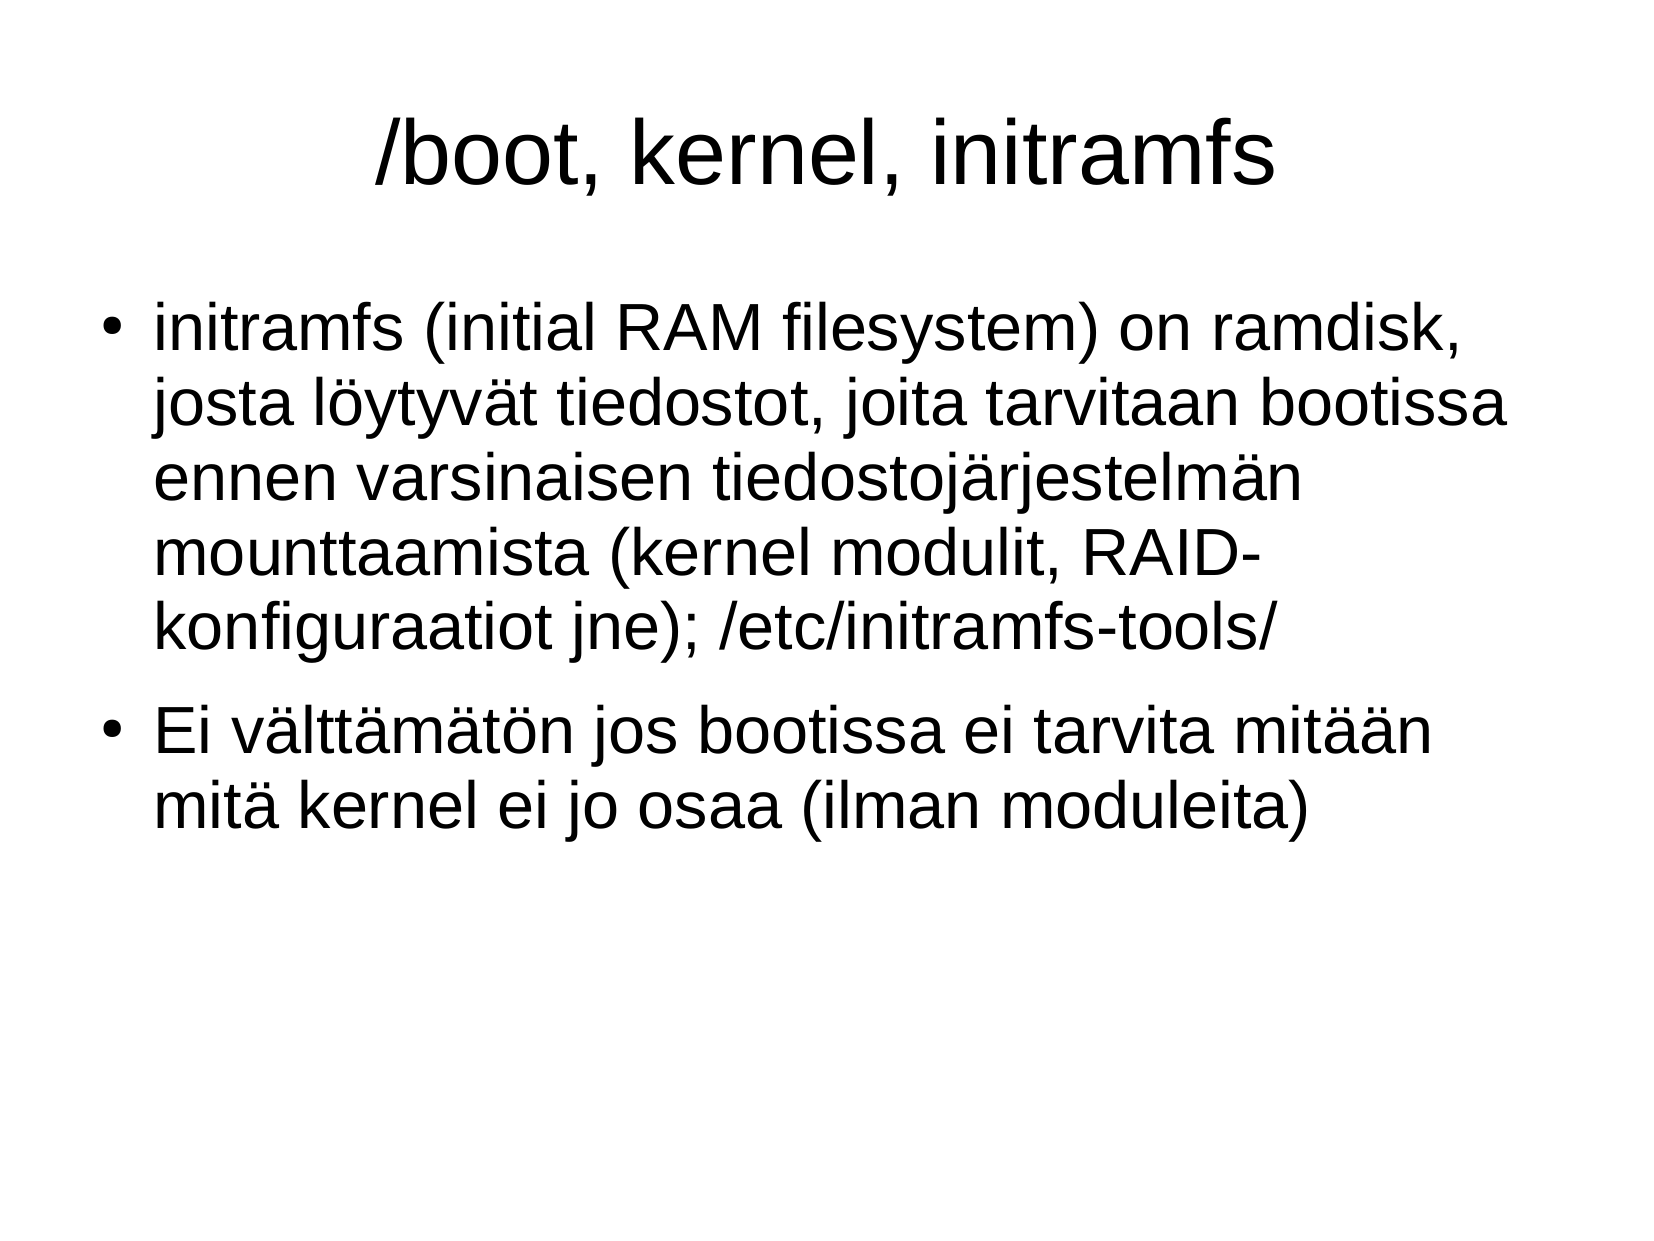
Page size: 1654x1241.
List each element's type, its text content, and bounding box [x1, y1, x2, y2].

list initramfs (initial RAM filesystem) on ramdisk, josta löytyvät tiedostot, joita tarvitaan bootissa ennen varsinaisen tiedostojärjestelmän mounttaamista (kernel modulit, RAID-konfiguraatiot jne); /etc/initramfs-tools/ Ei välttämätön jos bootissa ei tarvita mitään mitä kernel ei jo osaa (ilman moduleita) [82, 290, 1571, 1010]
title /boot, kernel, initramfs [82, 49, 1571, 257]
